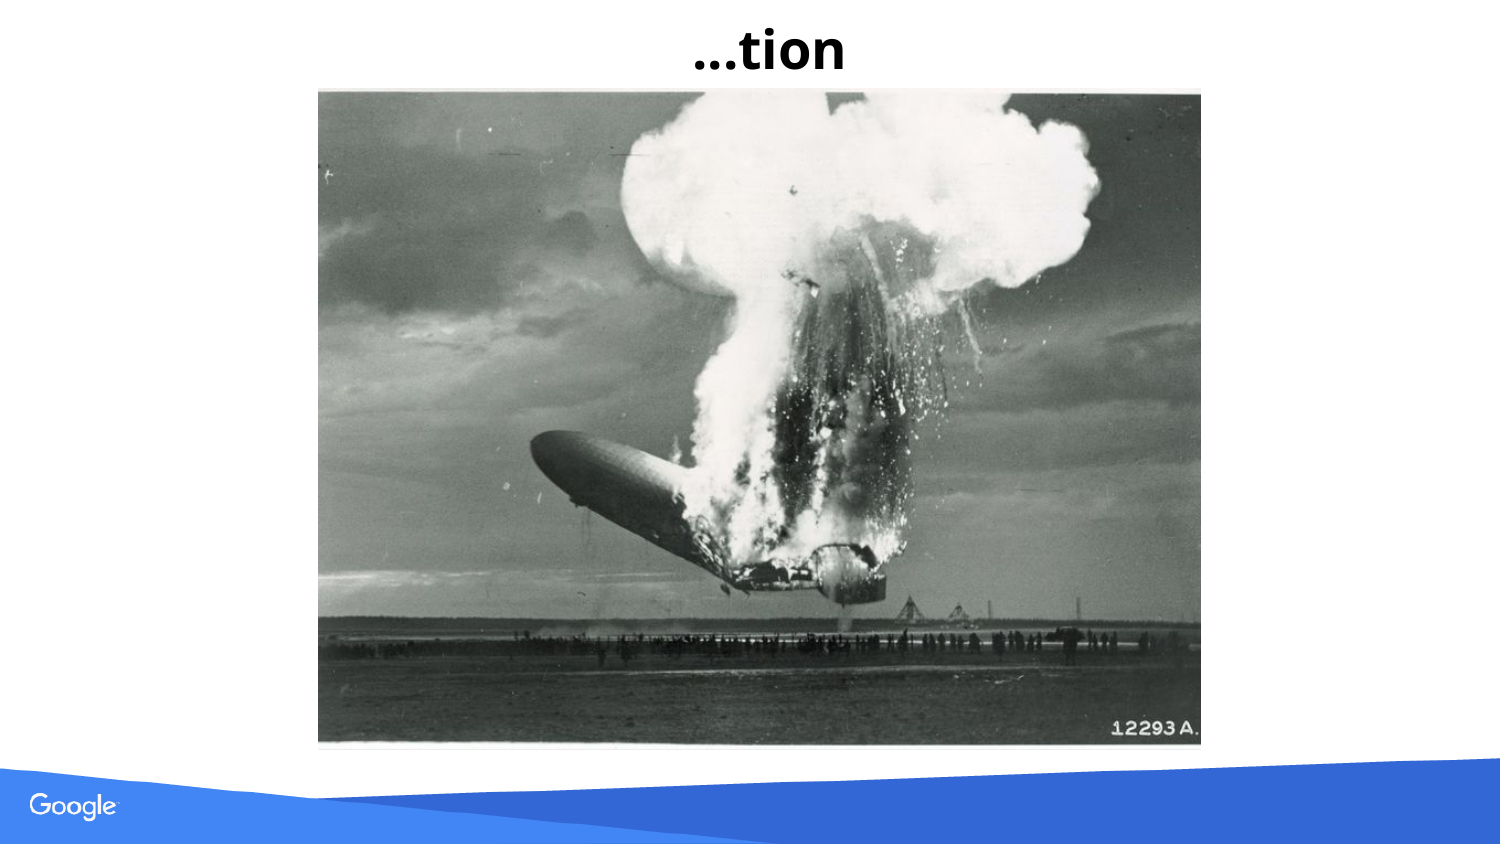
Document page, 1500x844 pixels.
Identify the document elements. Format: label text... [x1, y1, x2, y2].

text_box ...tion [45, 0, 1495, 124]
picture [0, 0, 1500, 844]
